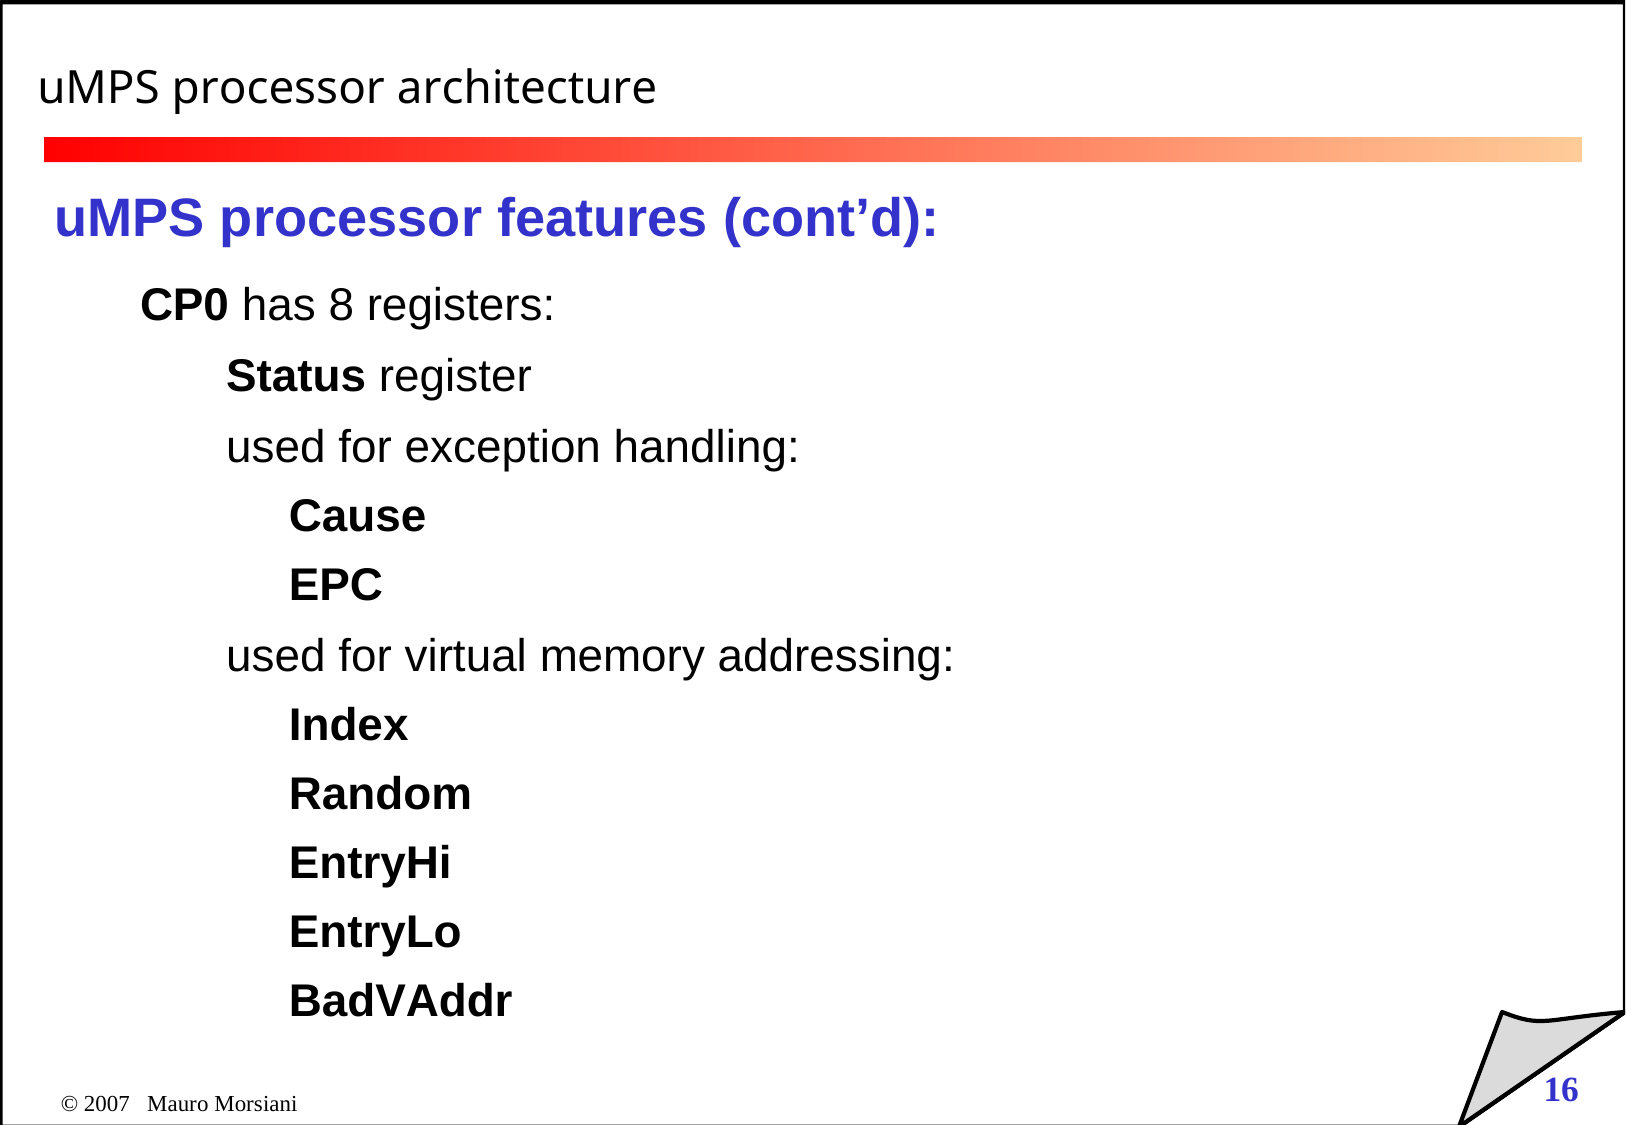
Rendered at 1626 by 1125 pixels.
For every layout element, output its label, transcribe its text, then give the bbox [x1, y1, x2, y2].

list uMPS processor features (cont’d): CP0 has 8 registers: Status register used for exception handling: Cause EPC used for virtual memory addressing: Index Random EntryHi EntryLo BadVAddr [54, 187, 1571, 1124]
title uMPS processor architecture [37, 44, 1588, 131]
